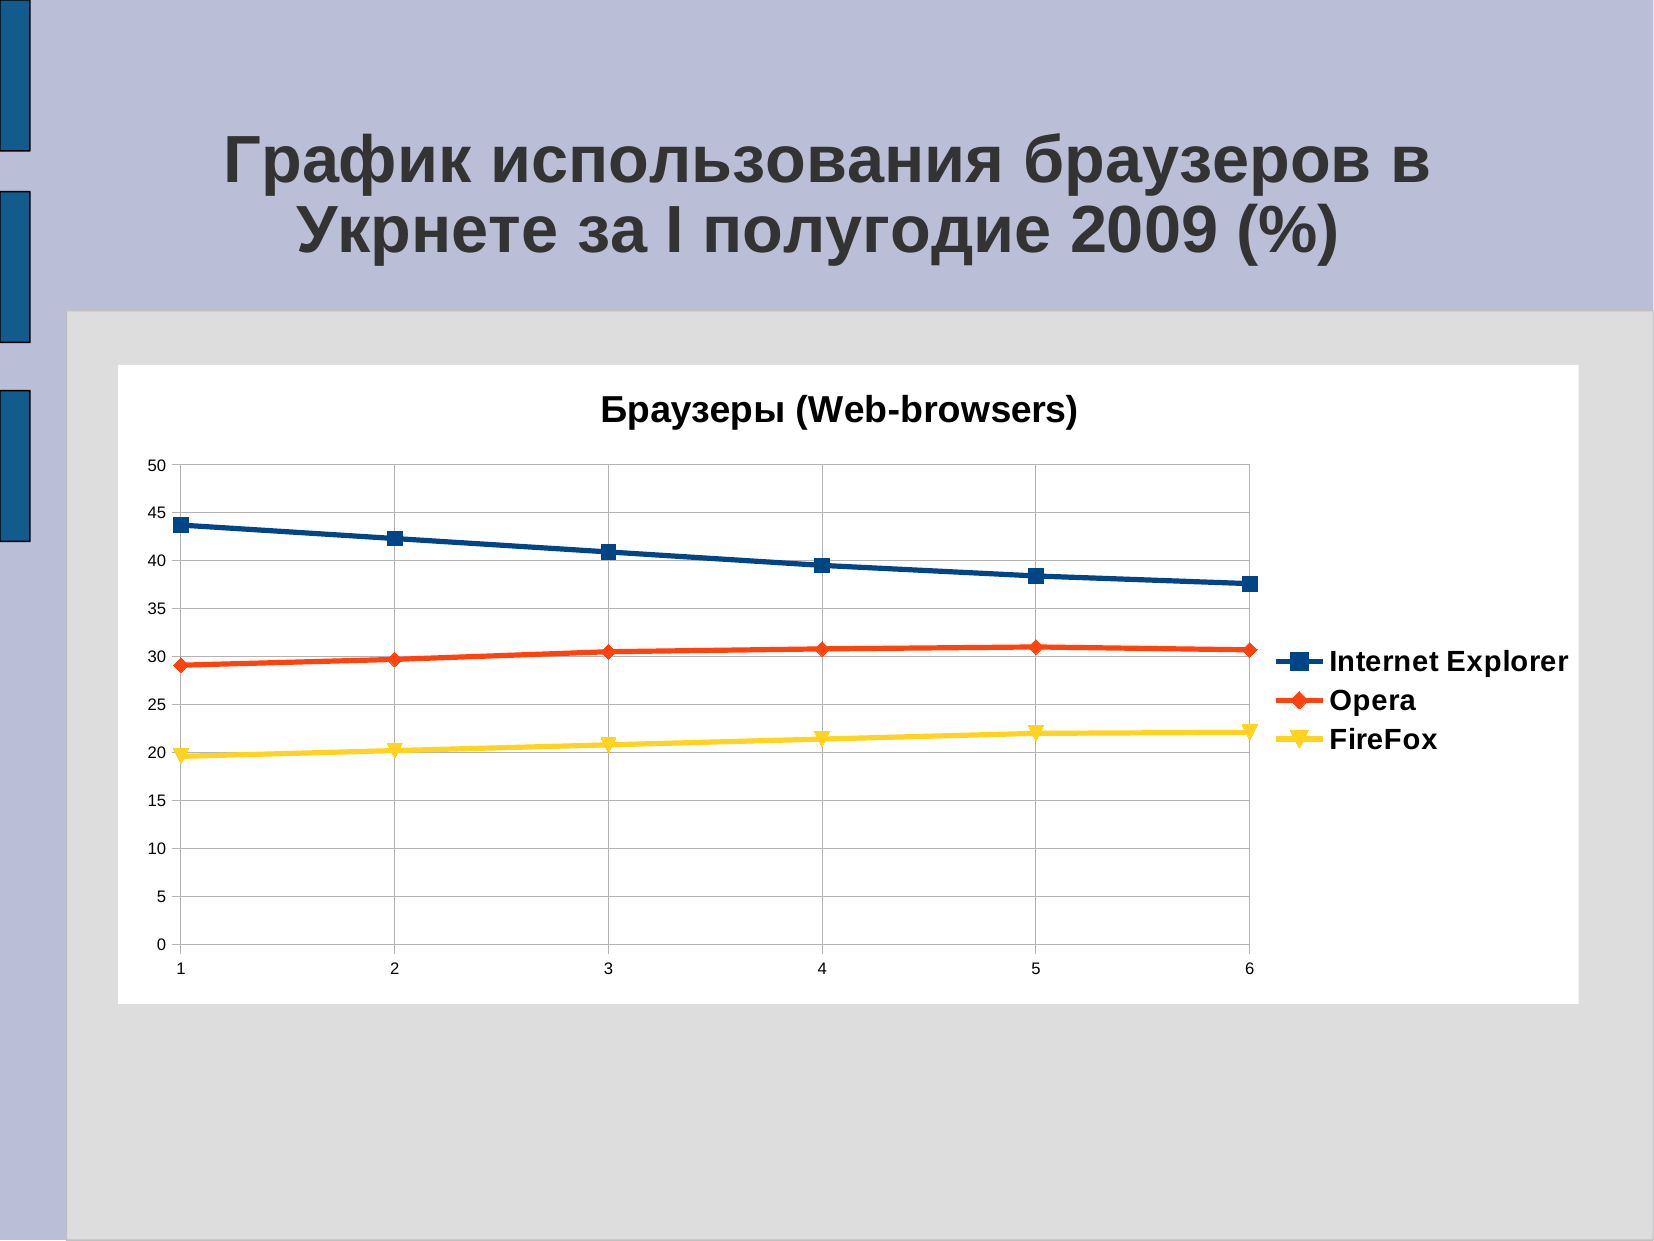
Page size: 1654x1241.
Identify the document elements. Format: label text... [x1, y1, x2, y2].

title График использования браузеров в Укрнете за I полугодие 2009 (%) [121, 98, 1534, 291]
chart [118, 364, 1579, 1004]
